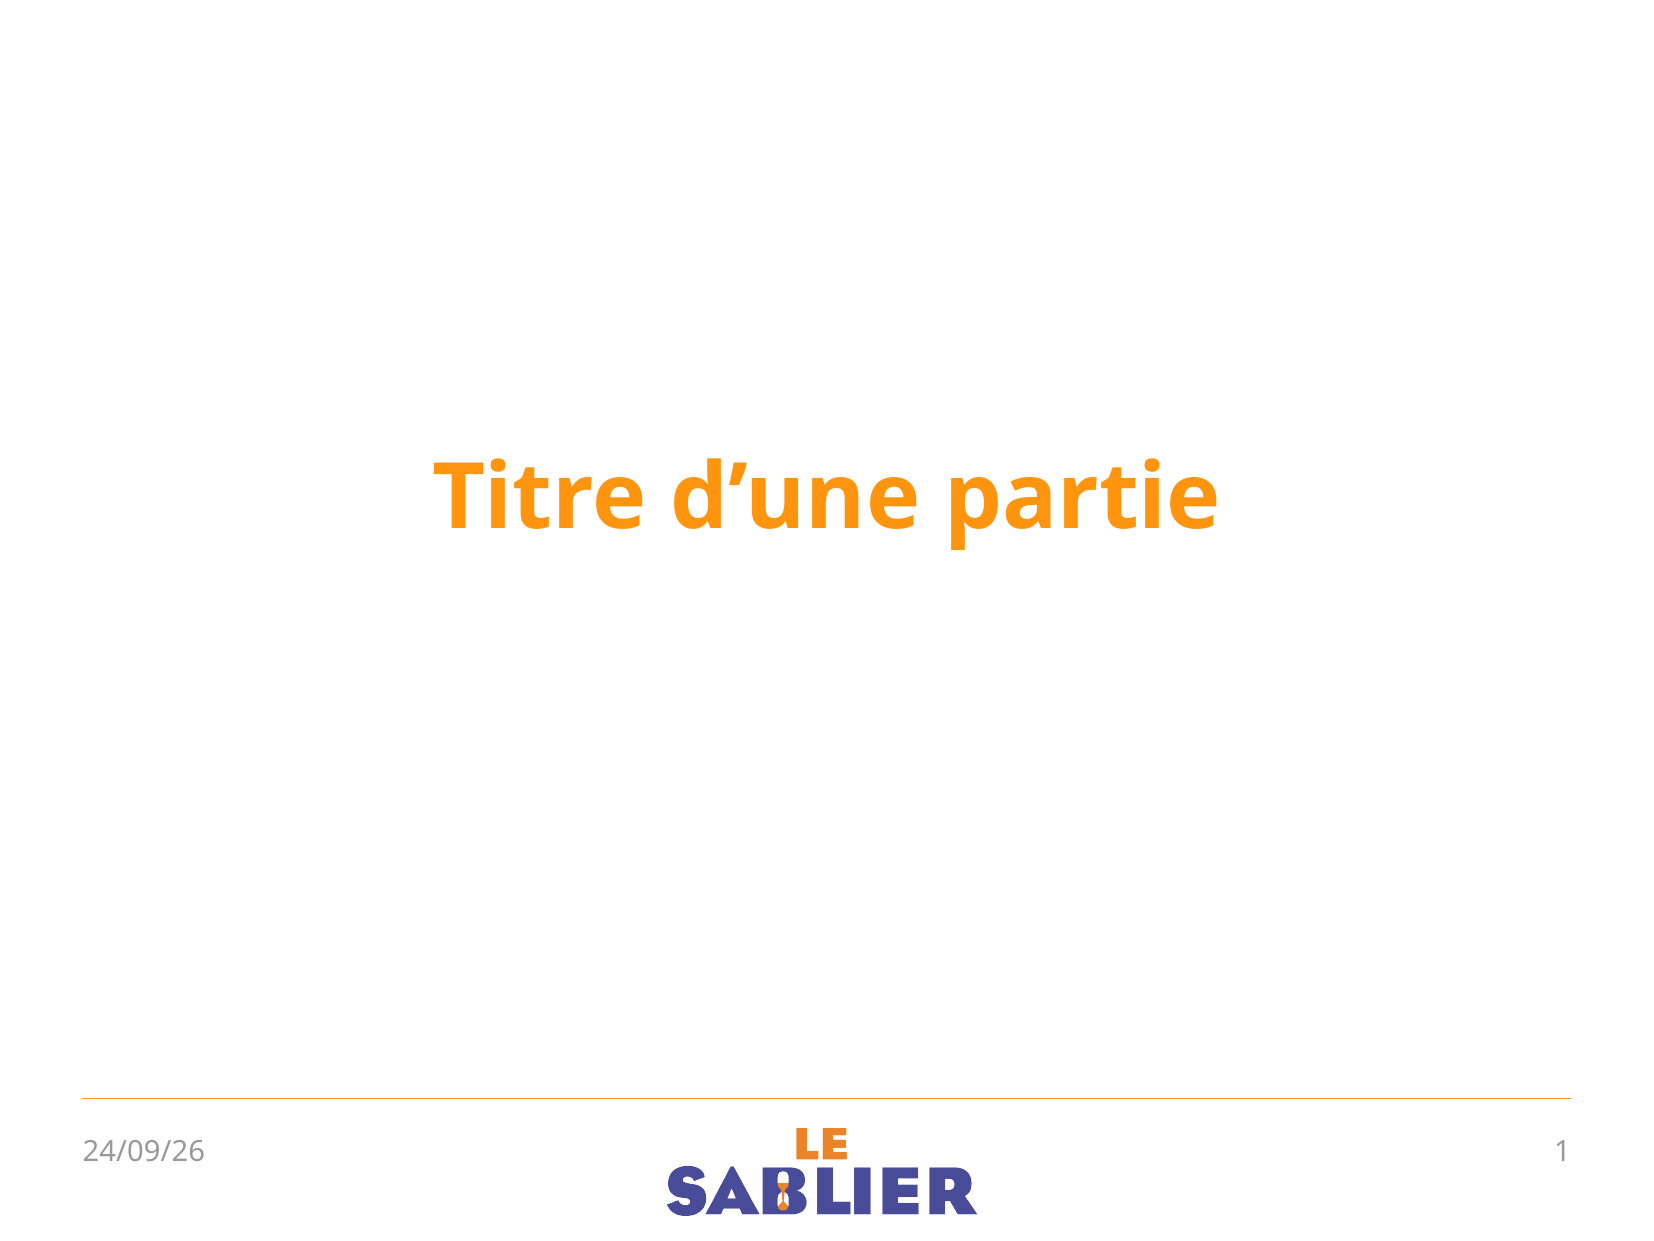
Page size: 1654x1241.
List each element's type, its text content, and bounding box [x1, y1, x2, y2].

title Titre d’une partie [82, 386, 1571, 612]
picture [667, 1128, 977, 1216]
